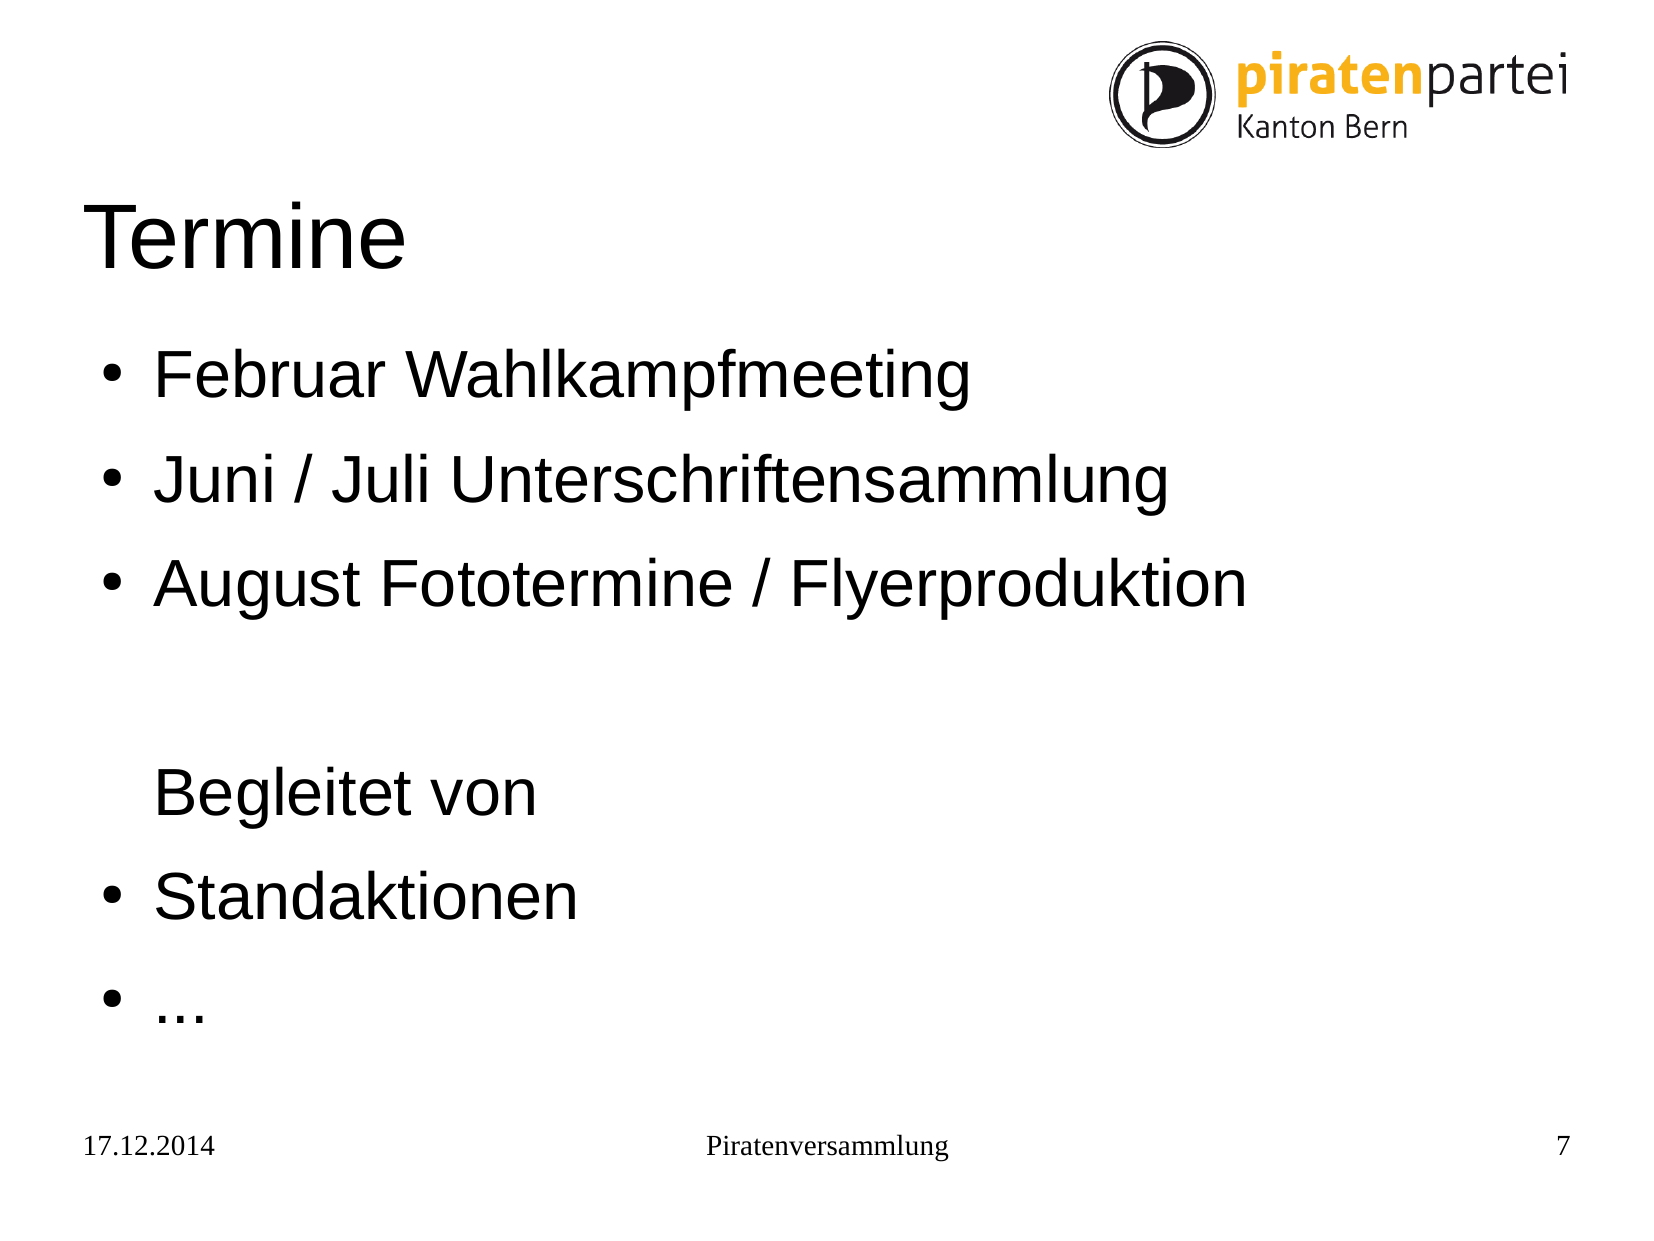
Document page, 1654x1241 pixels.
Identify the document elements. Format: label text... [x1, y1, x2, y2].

title Termine [82, 186, 1571, 289]
list Februar Wahlkampfmeeting Juni / Juli Unterschriftensammlung August Fototermine / Flyerproduktion Begleitet von Standaktionen ... [82, 337, 1571, 1057]
picture [1109, 41, 1566, 148]
